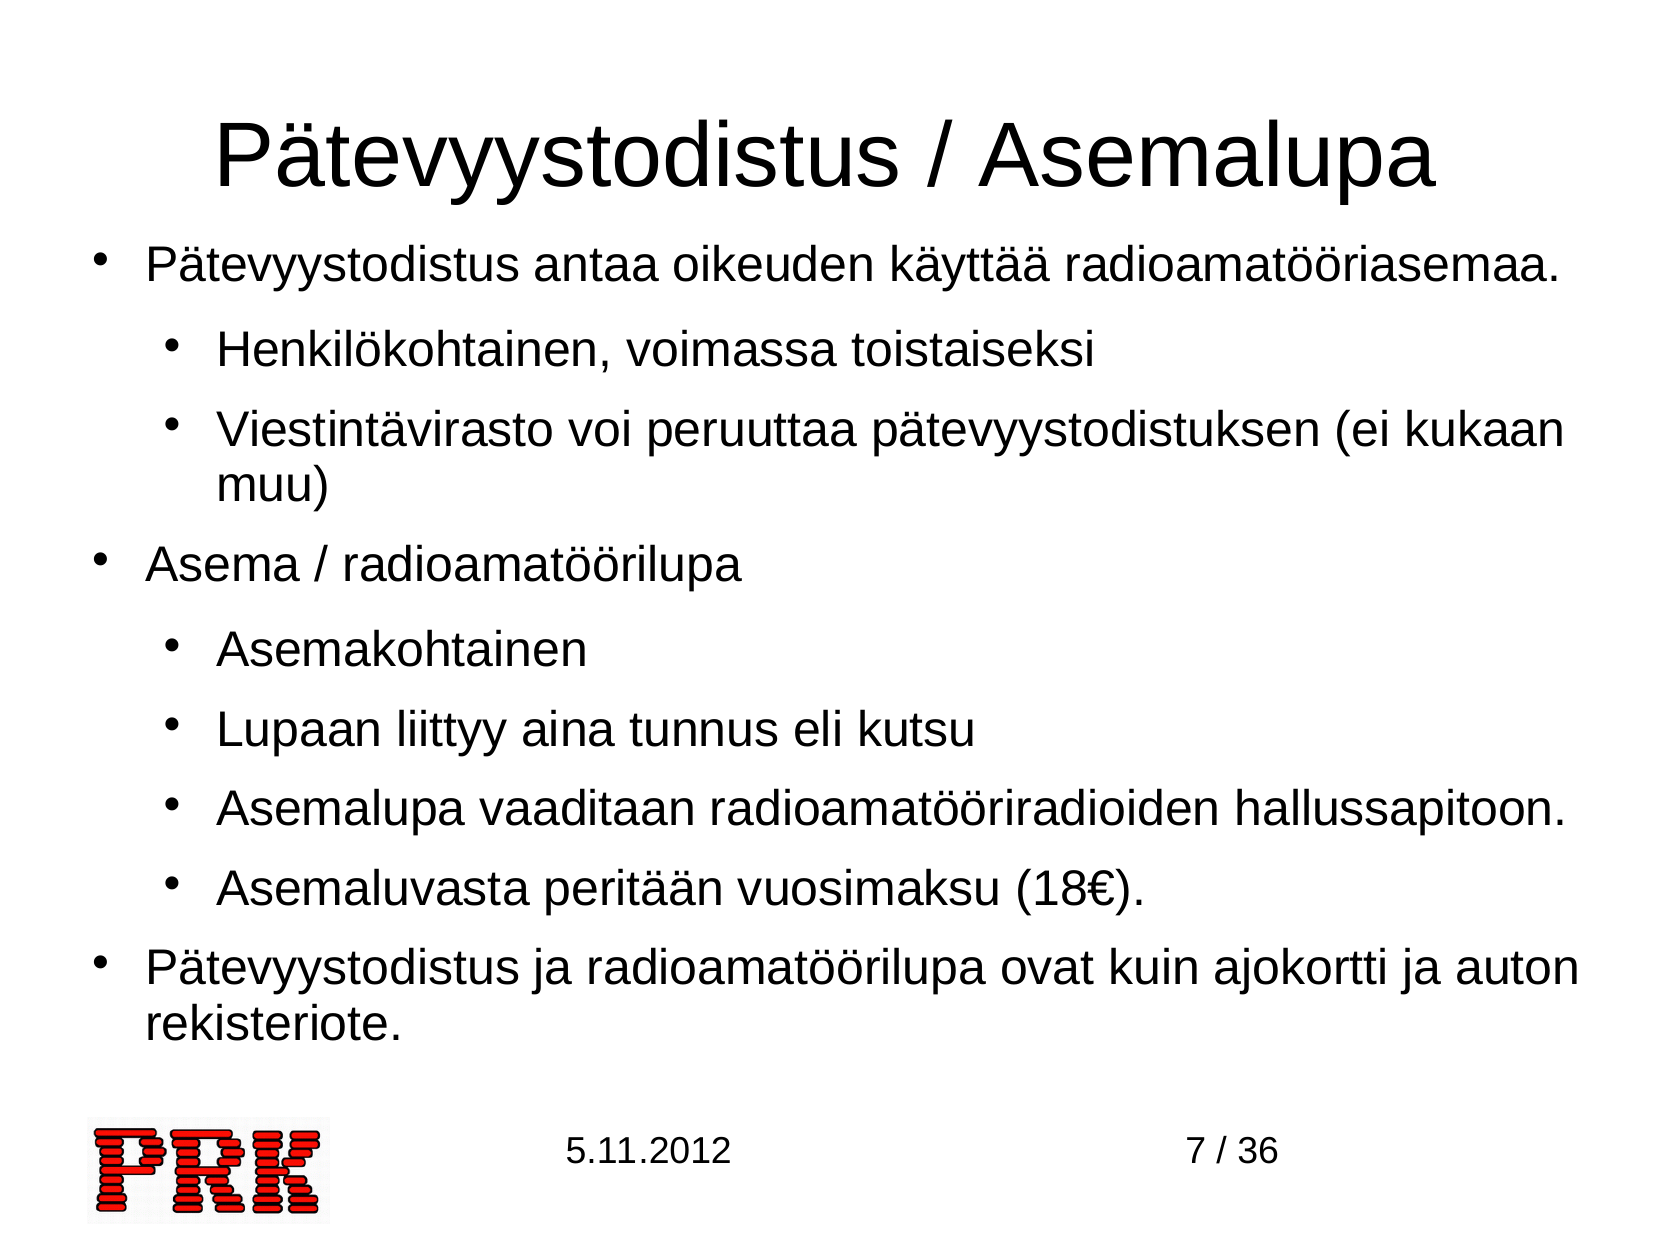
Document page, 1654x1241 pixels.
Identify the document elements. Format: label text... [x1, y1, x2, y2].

title Pätevyystodistus / Asemalupa [82, 49, 1571, 232]
list Pätevyystodistus antaa oikeuden käyttää radioamatööriasemaa. Henkilökohtainen, voimassa toistaiseksi Viestintävirasto voi peruuttaa pätevyystodistuksen (ei kukaan muu) Asema / radioamatöörilupa Asemakohtainen Lupaan liittyy aina tunnus eli kutsu Asemalupa vaaditaan radioamatööriradioiden hallussapitoon. Asemaluvasta peritään vuosimaksu (18€). Pätevyystodistus ja radioamatöörilupa ovat kuin ajokortti ja auton rekisteriote. [75, 232, 1606, 1052]
picture [87, 1117, 330, 1224]
